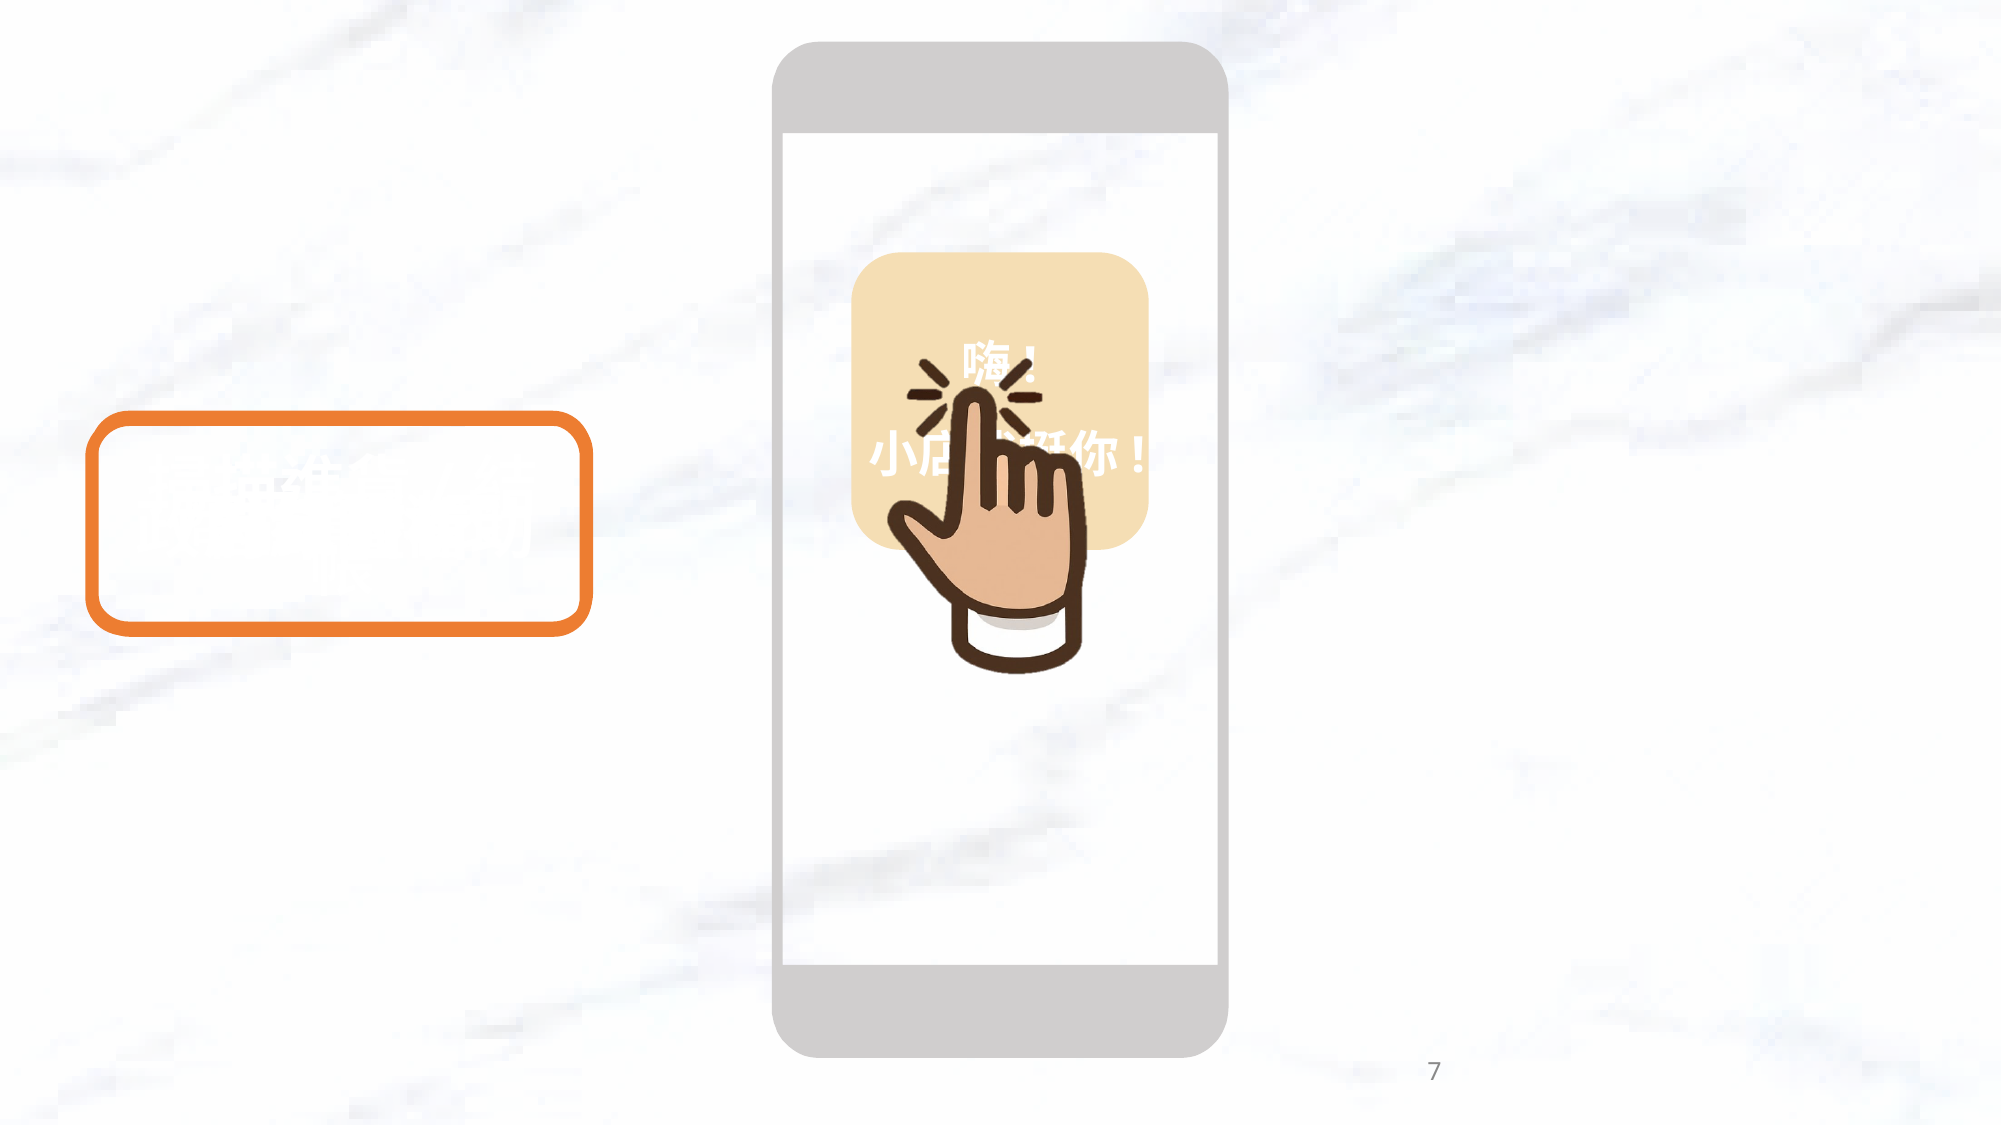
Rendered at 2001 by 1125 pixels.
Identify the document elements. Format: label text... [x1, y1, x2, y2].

text_box 掃描進貨/結帳 [121, 417, 590, 602]
text_box 訂單查看 [123, 444, 589, 634]
text_box 政府紓困補助 [88, 421, 583, 633]
picture [0, 0, 2000, 1125]
text_box 進貨分析 [111, 419, 587, 625]
text_box 商品資料表 [97, 413, 583, 432]
